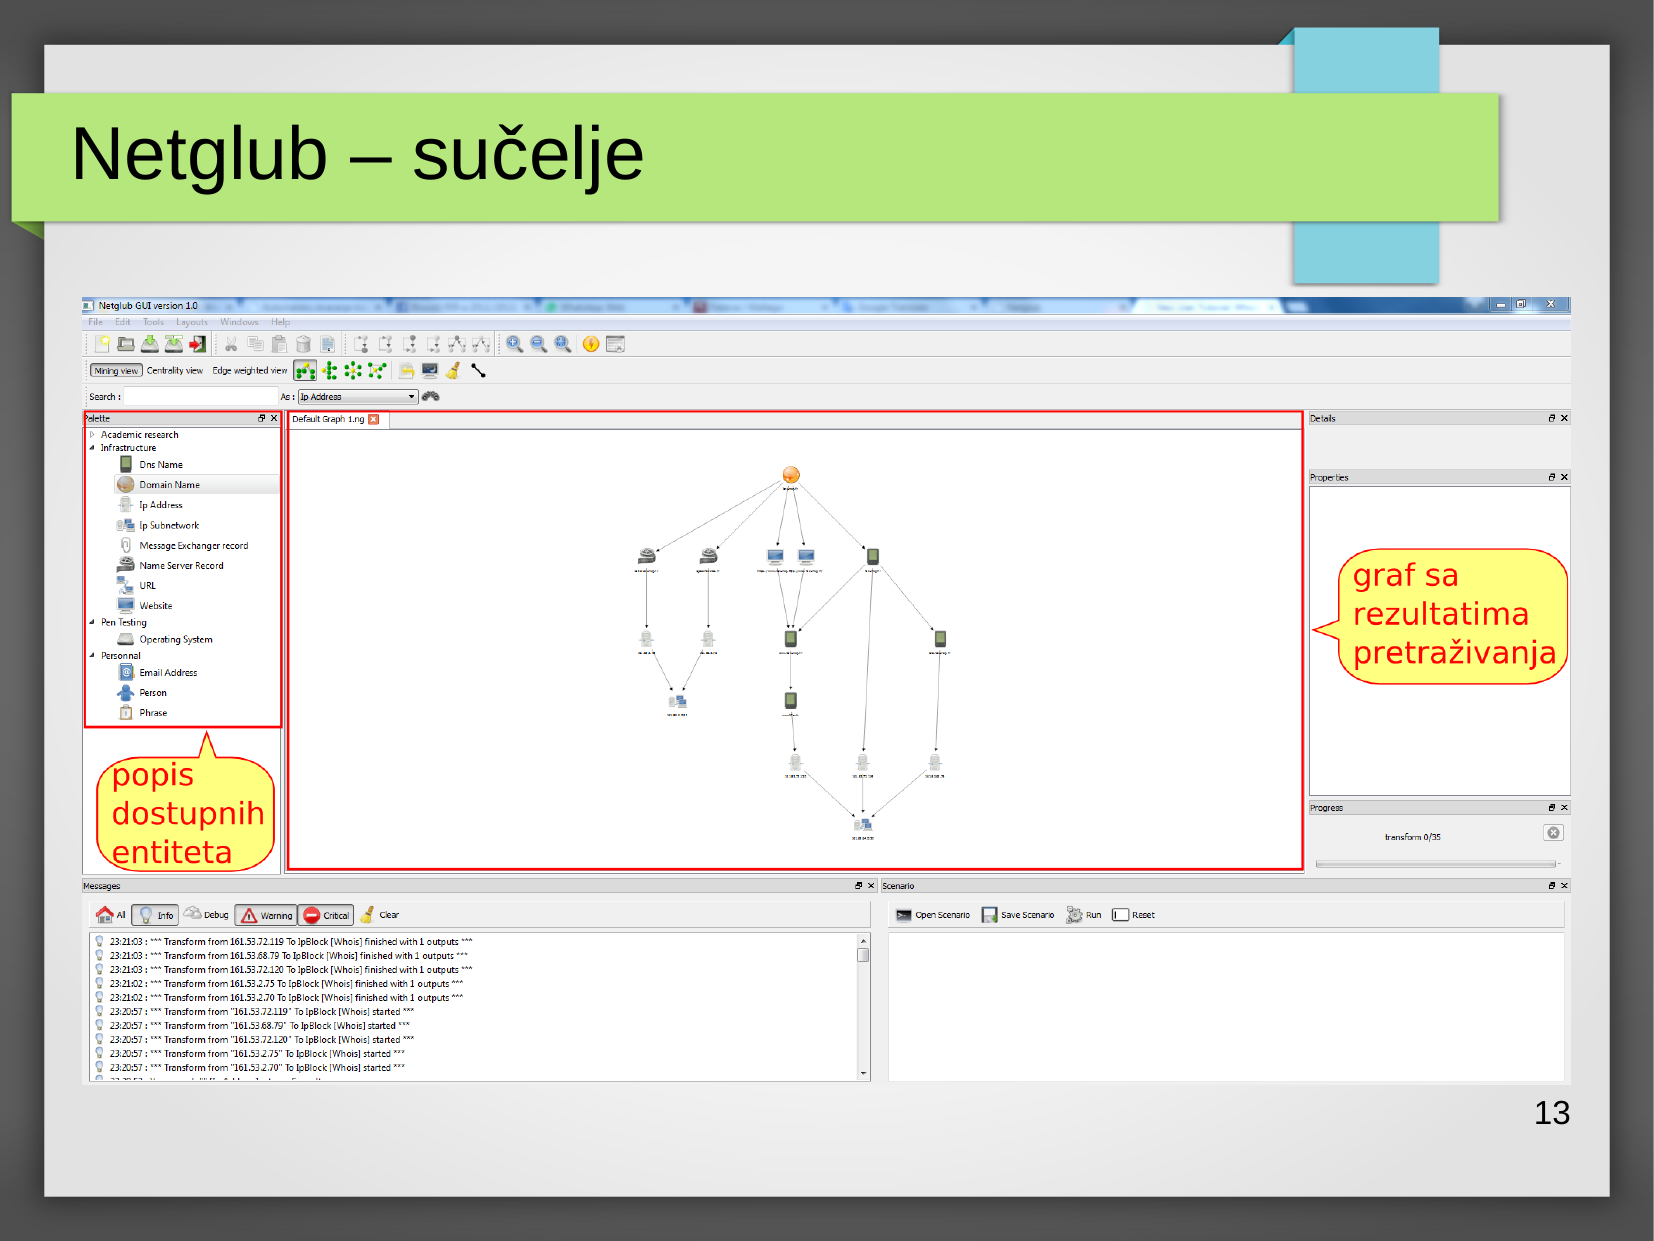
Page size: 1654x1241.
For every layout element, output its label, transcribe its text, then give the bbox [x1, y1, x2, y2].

title Netglub – sučelje [70, 94, 1583, 213]
picture [0, 0, 1654, 1241]
